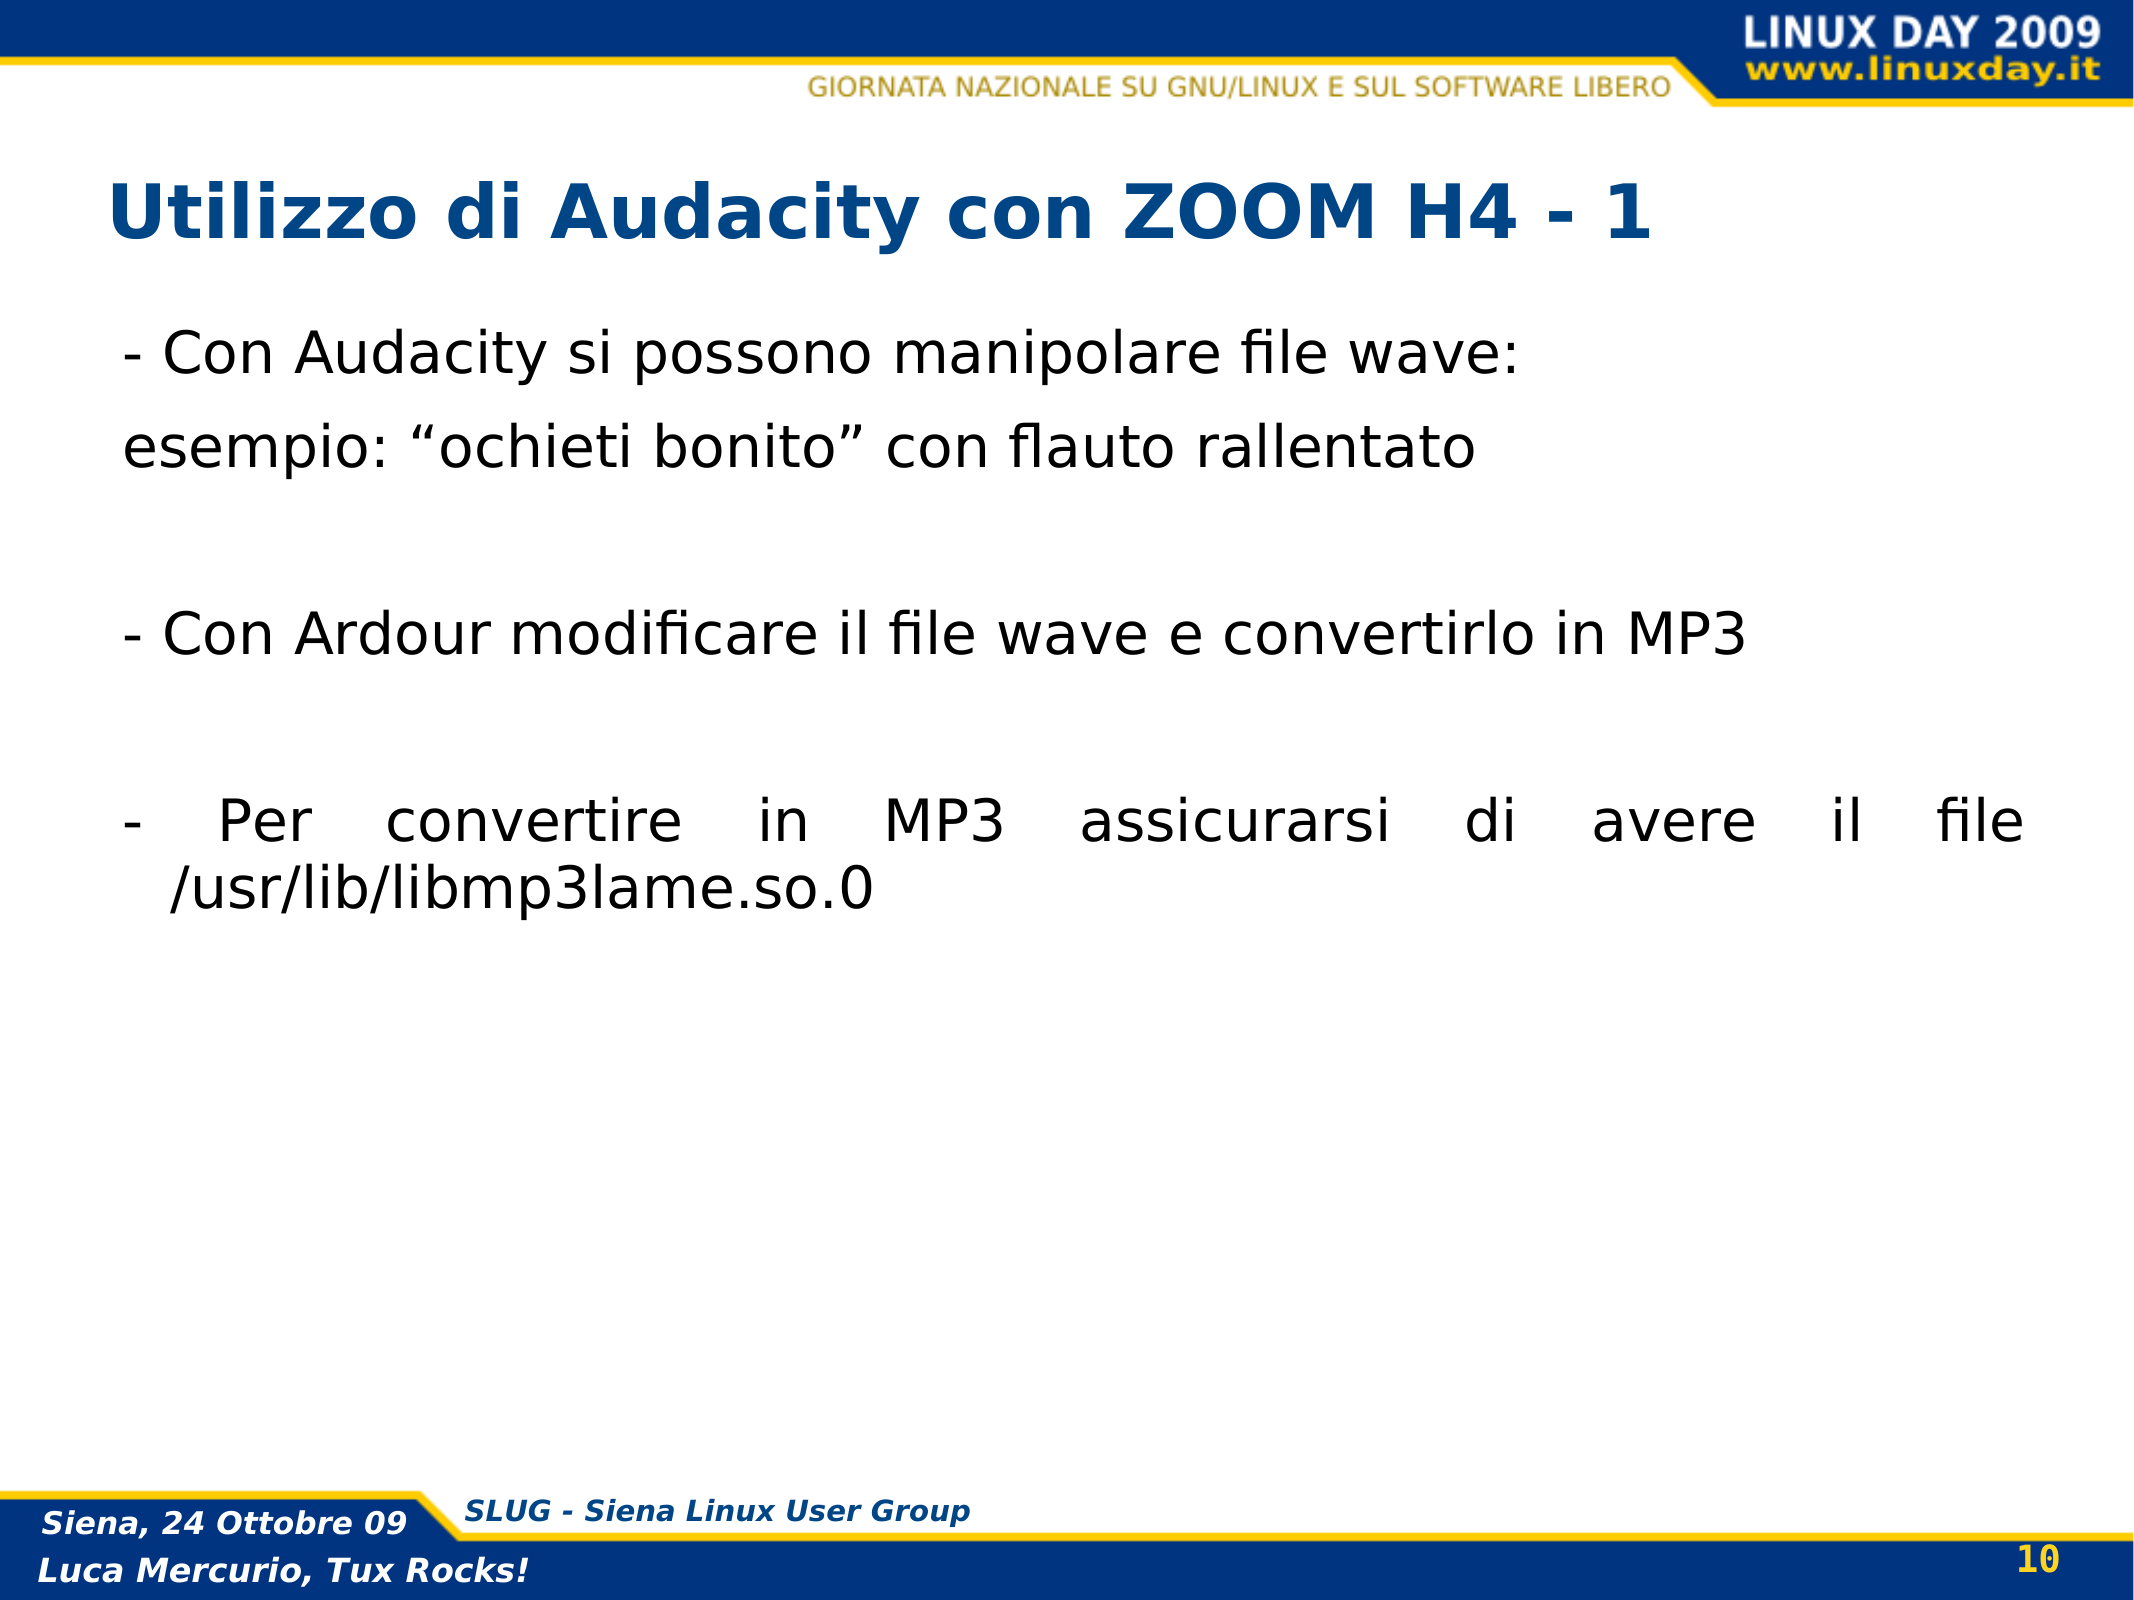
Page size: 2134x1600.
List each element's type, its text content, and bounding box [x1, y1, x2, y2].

title Utilizzo di Audacity con ZOOM H4 - 1 [106, 159, 2080, 267]
list - Con Audacity si possono manipolare file wave: esempio: “ochieti bonito” con flauto rallentato - Con Ardour modificare il file wave e convertirlo in MP3 - Per convertire in MP3 assicurarsi di avere il file /usr/lib/libmp3lame.so.0 [106, 319, 2027, 1441]
picture [0, 0, 2134, 1600]
